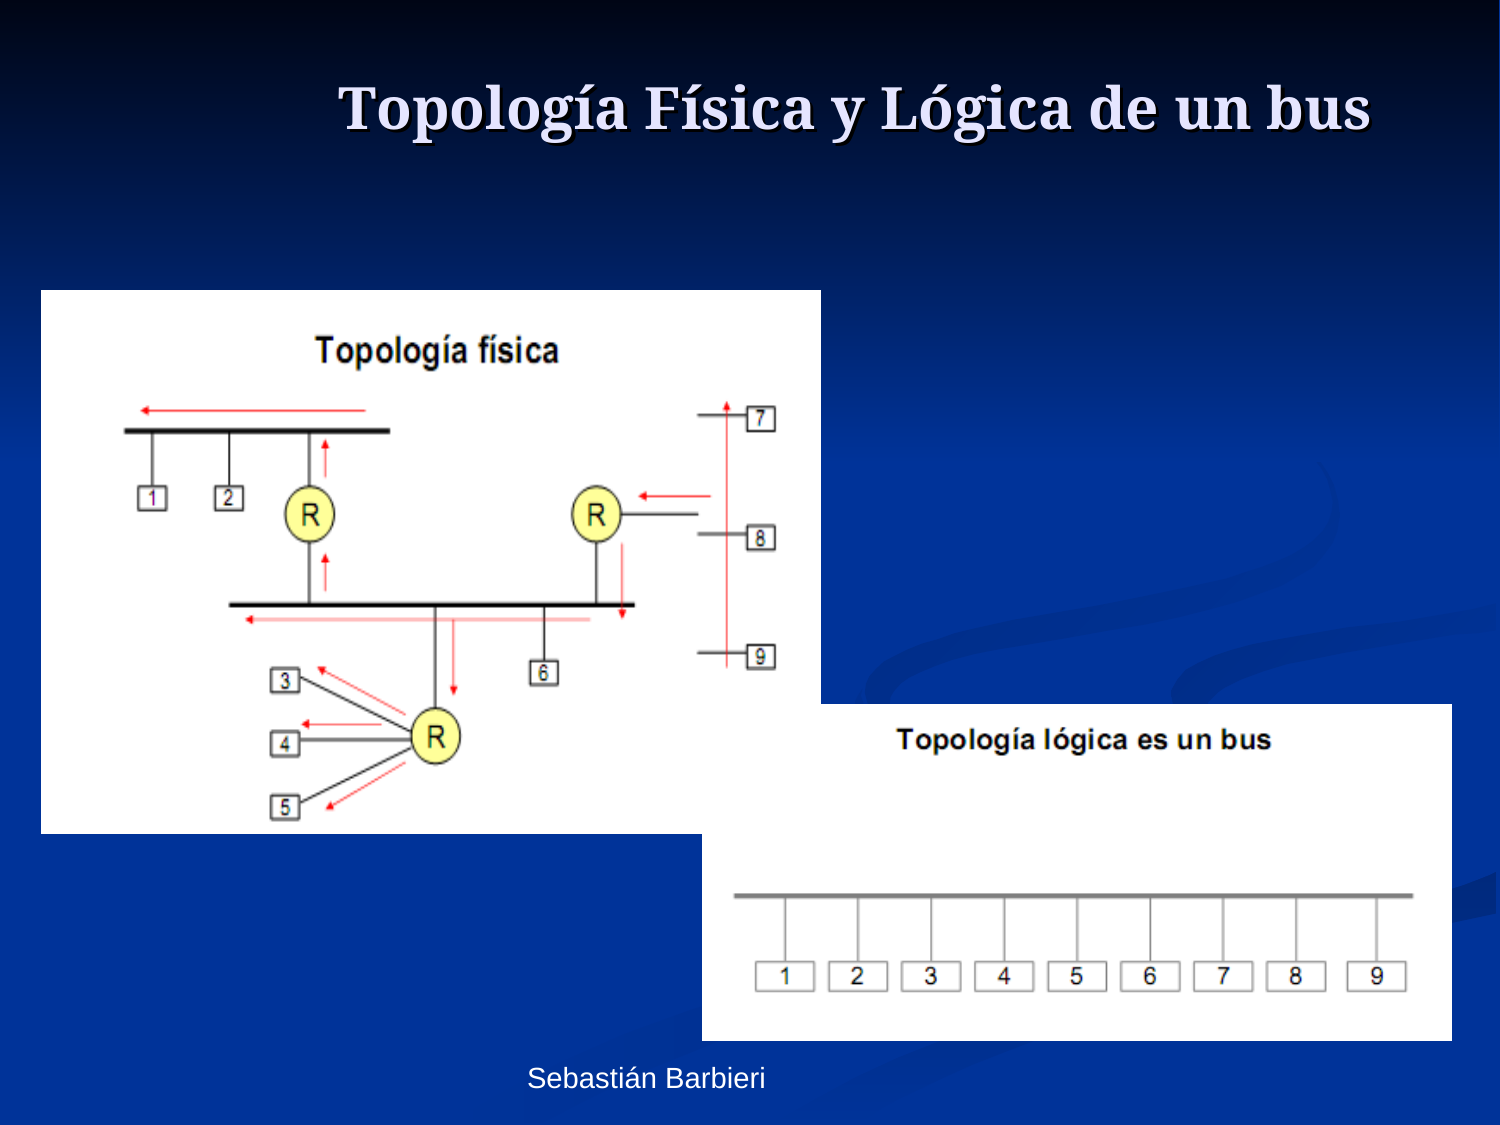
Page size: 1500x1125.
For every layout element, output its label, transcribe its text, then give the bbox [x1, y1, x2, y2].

text_box Topología Física y Lógica de un bus [112, 59, 1388, 160]
picture [41, 290, 1452, 1041]
